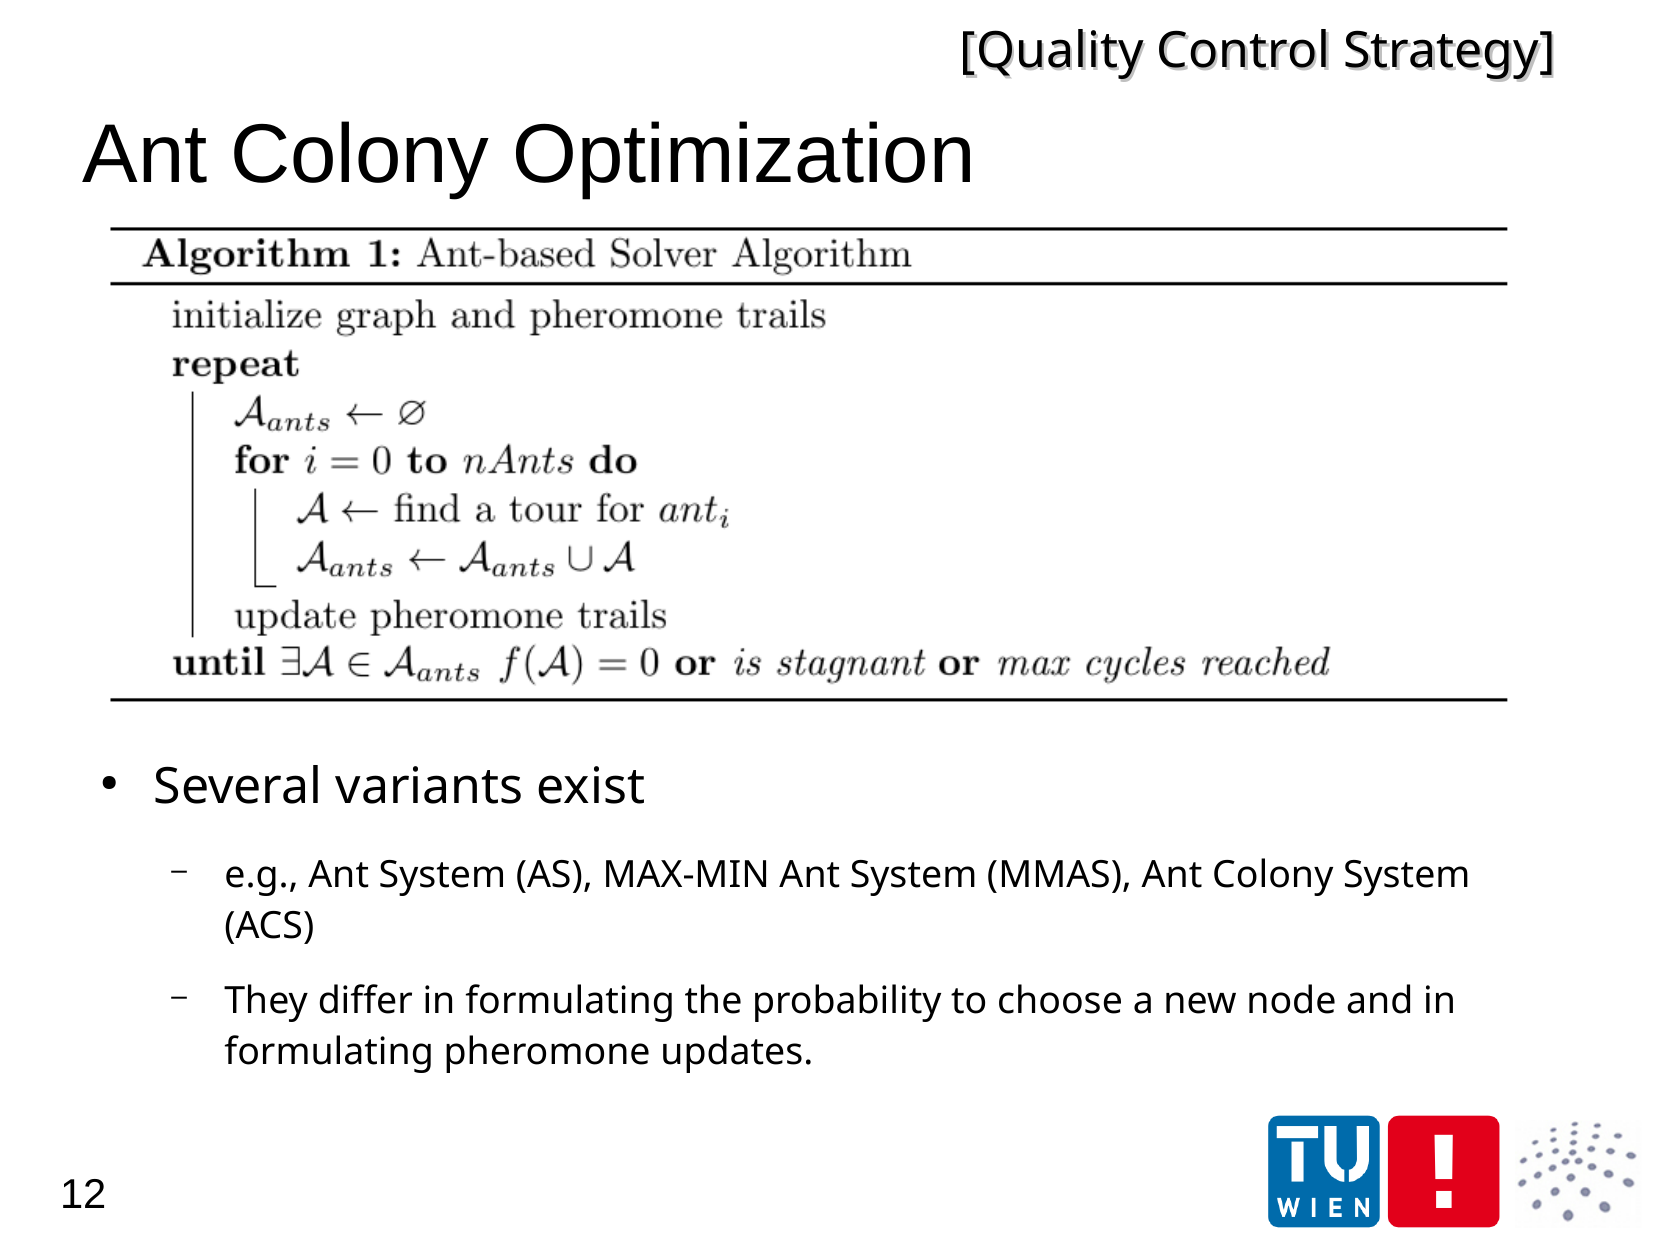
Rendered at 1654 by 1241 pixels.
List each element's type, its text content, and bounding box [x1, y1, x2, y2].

picture [1261, 1130, 1507, 1234]
picture [92, 212, 1531, 723]
title Ant Colony Optimization [82, 73, 1571, 234]
picture [1515, 1120, 1642, 1228]
text_box [Quality Control Strategy] [945, 6, 1591, 86]
list Several variants exist e.g., Ant System (AS), MAX-MIN Ant System (MMAS), Ant Colony System (ACS) They differ in formulating the probability to choose a new node and in formulating pheromone updates. [82, 750, 1571, 1130]
